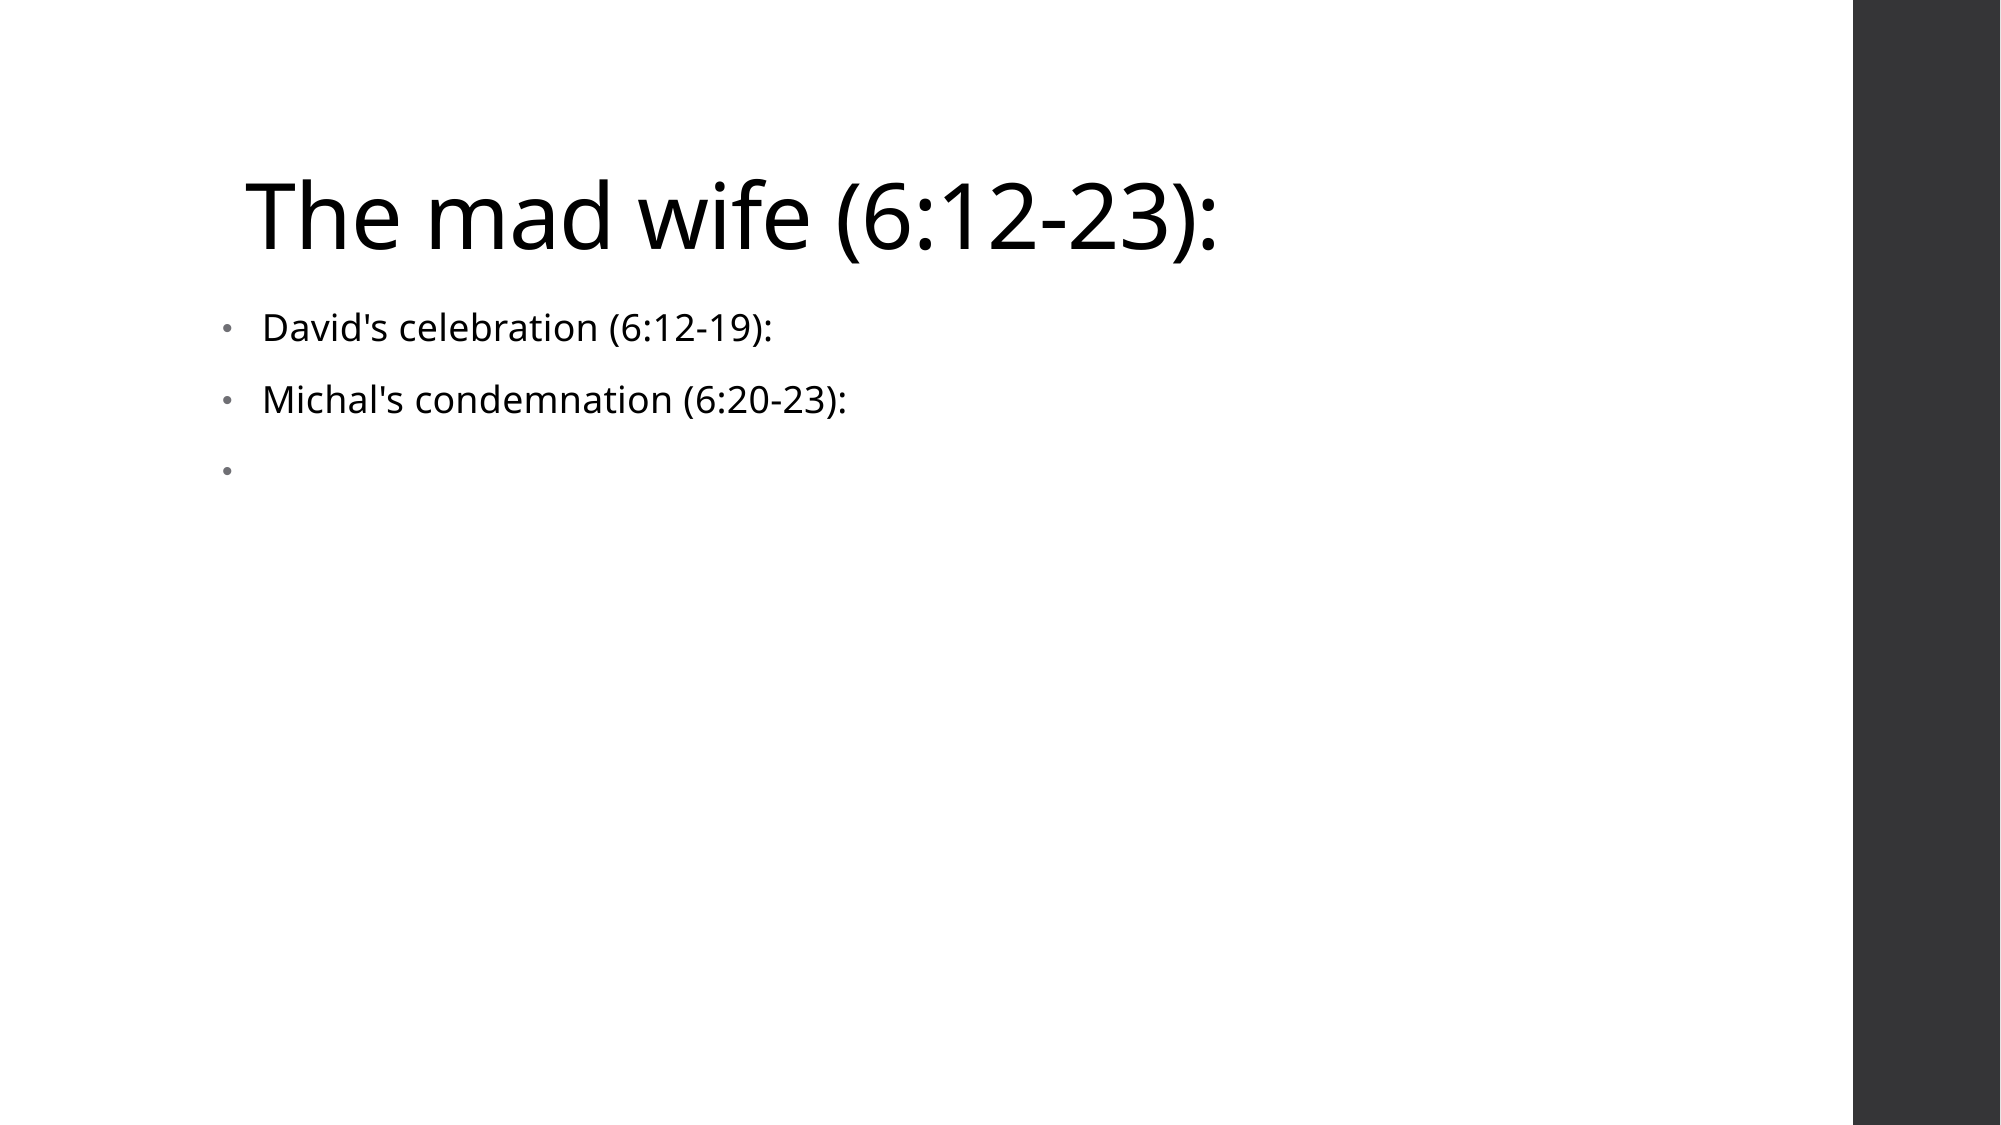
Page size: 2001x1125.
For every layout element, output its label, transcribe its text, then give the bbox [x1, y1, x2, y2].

list David's celebration (6:12-19): Michal's condemnation (6:20-23): [206, 299, 1617, 1014]
title The mad wife (6:12-23): [206, 60, 1797, 278]
